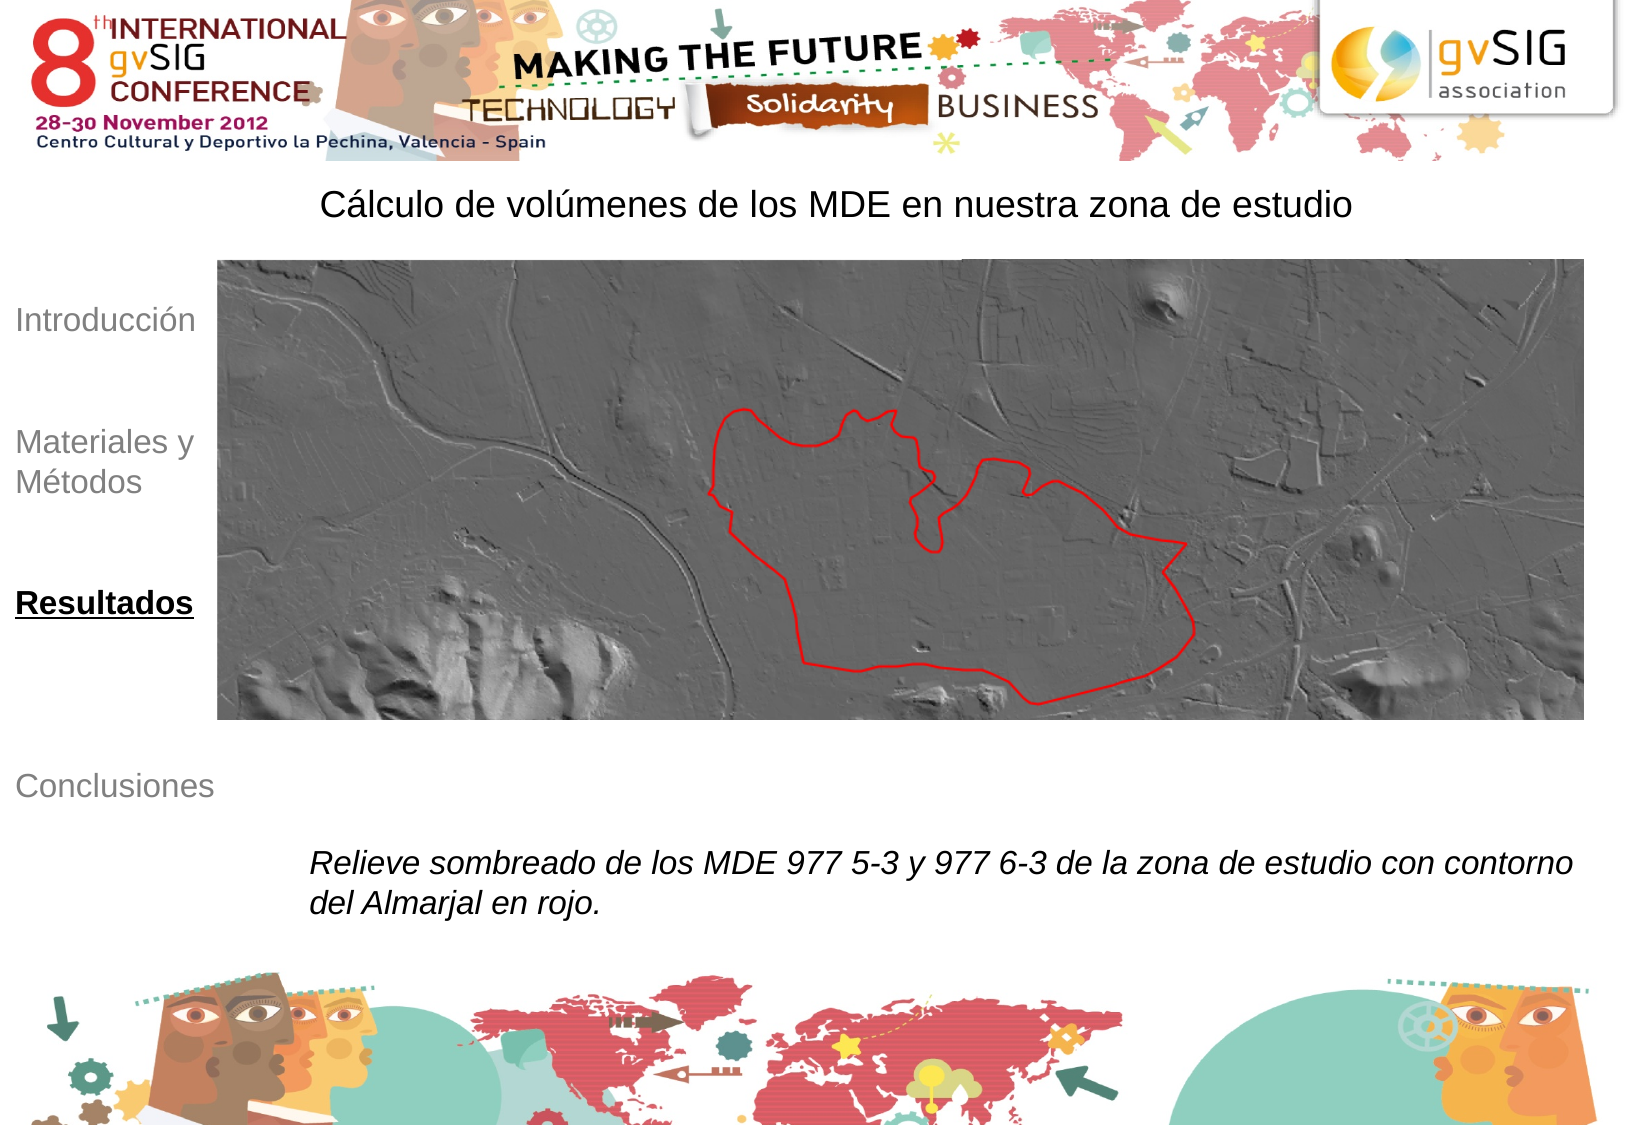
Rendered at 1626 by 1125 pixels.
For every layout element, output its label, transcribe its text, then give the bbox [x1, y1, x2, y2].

picture [0, 968, 1626, 1125]
text_box Cálculo de volúmenes de los MDE en nuestra zona de estudio [305, 173, 1546, 233]
text_box Relieve sombreado de los MDE 977 5-3 y 977 6-3 de la zona de estudio con contorno del Almarjal en rojo. [294, 834, 1625, 929]
text_box Introducción Materiales y Métodos Resultados Conclusiones [0, 290, 257, 812]
picture [216, 259, 1584, 720]
picture [0, 0, 1625, 161]
